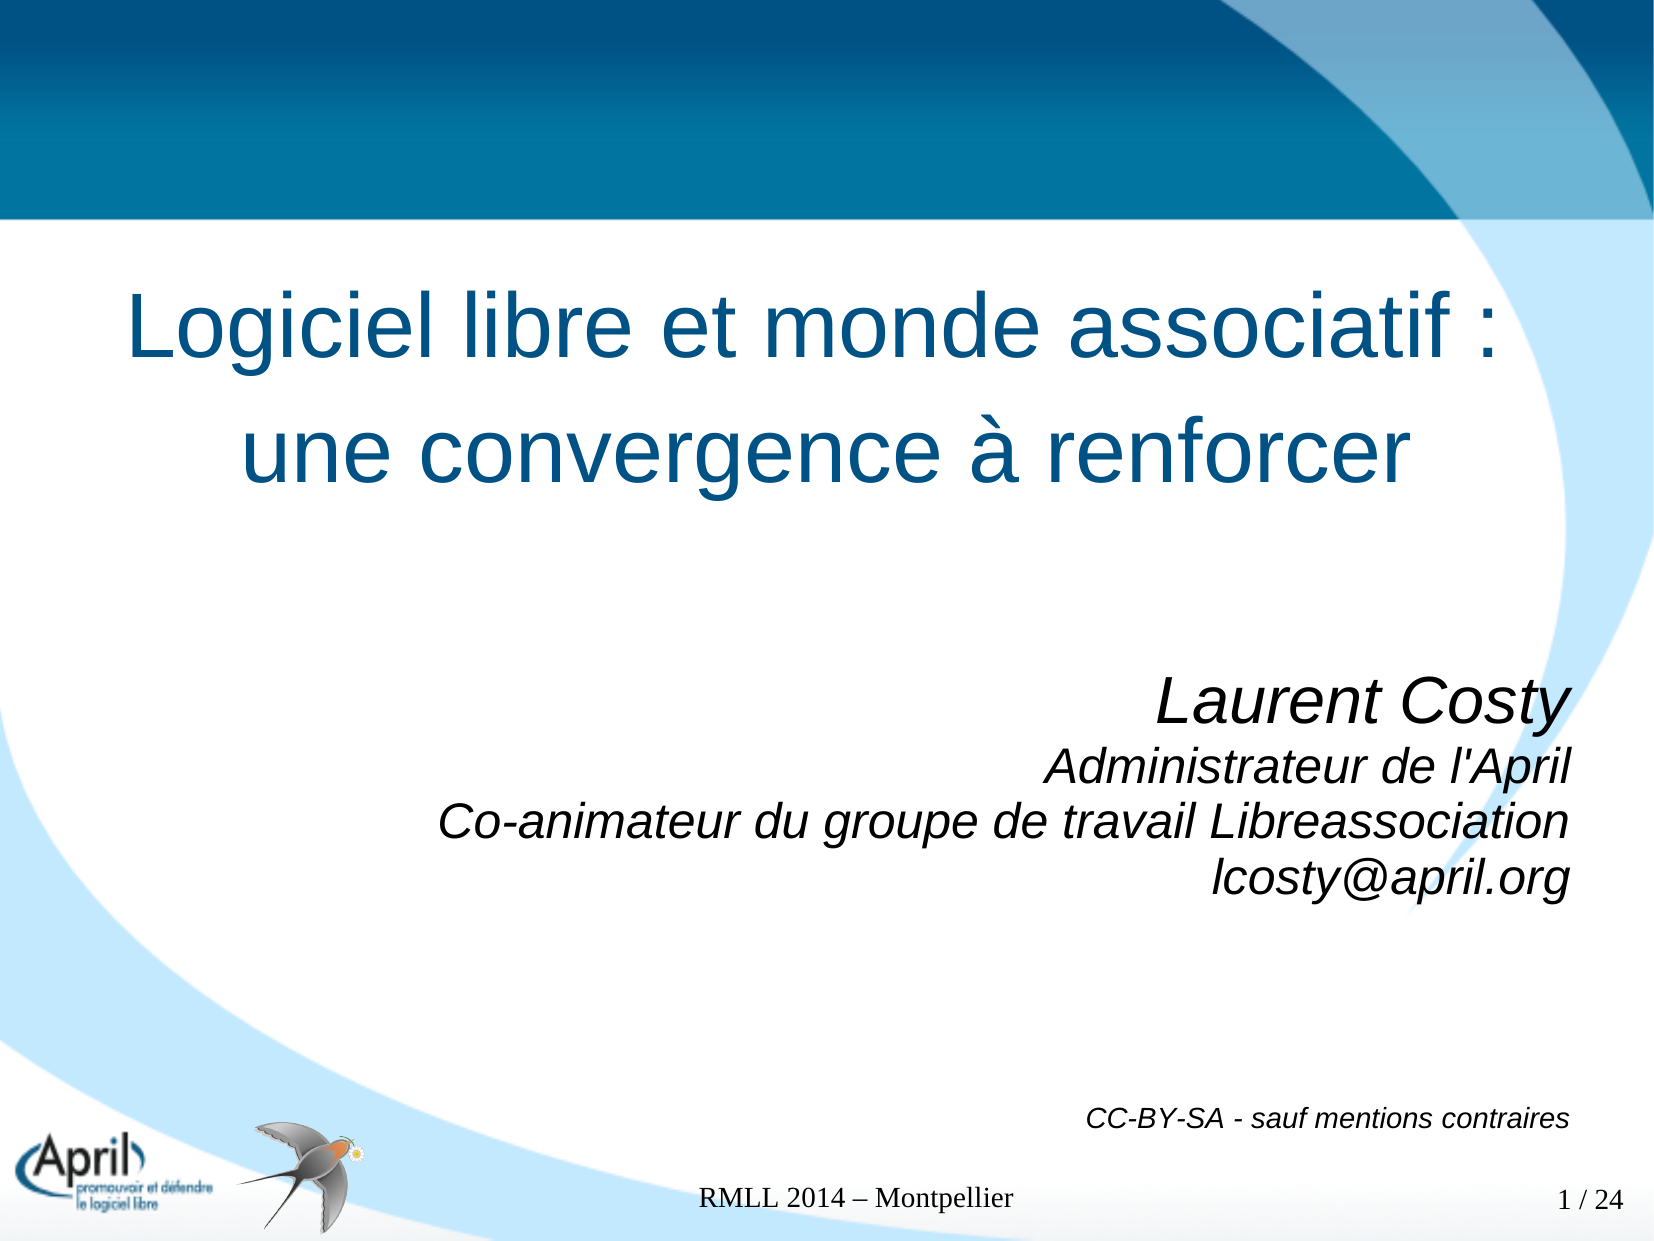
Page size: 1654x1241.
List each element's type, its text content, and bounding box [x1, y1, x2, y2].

subtitle Logiciel libre et monde associatif : une convergence à renforcer Laurent Costy Administrateur de l'April Co-animateur du groupe de travail Libreassociation lcosty@april.org CC-BY-SA - sauf mentions contraires [82, 269, 1571, 1130]
picture [0, 0, 1654, 1241]
